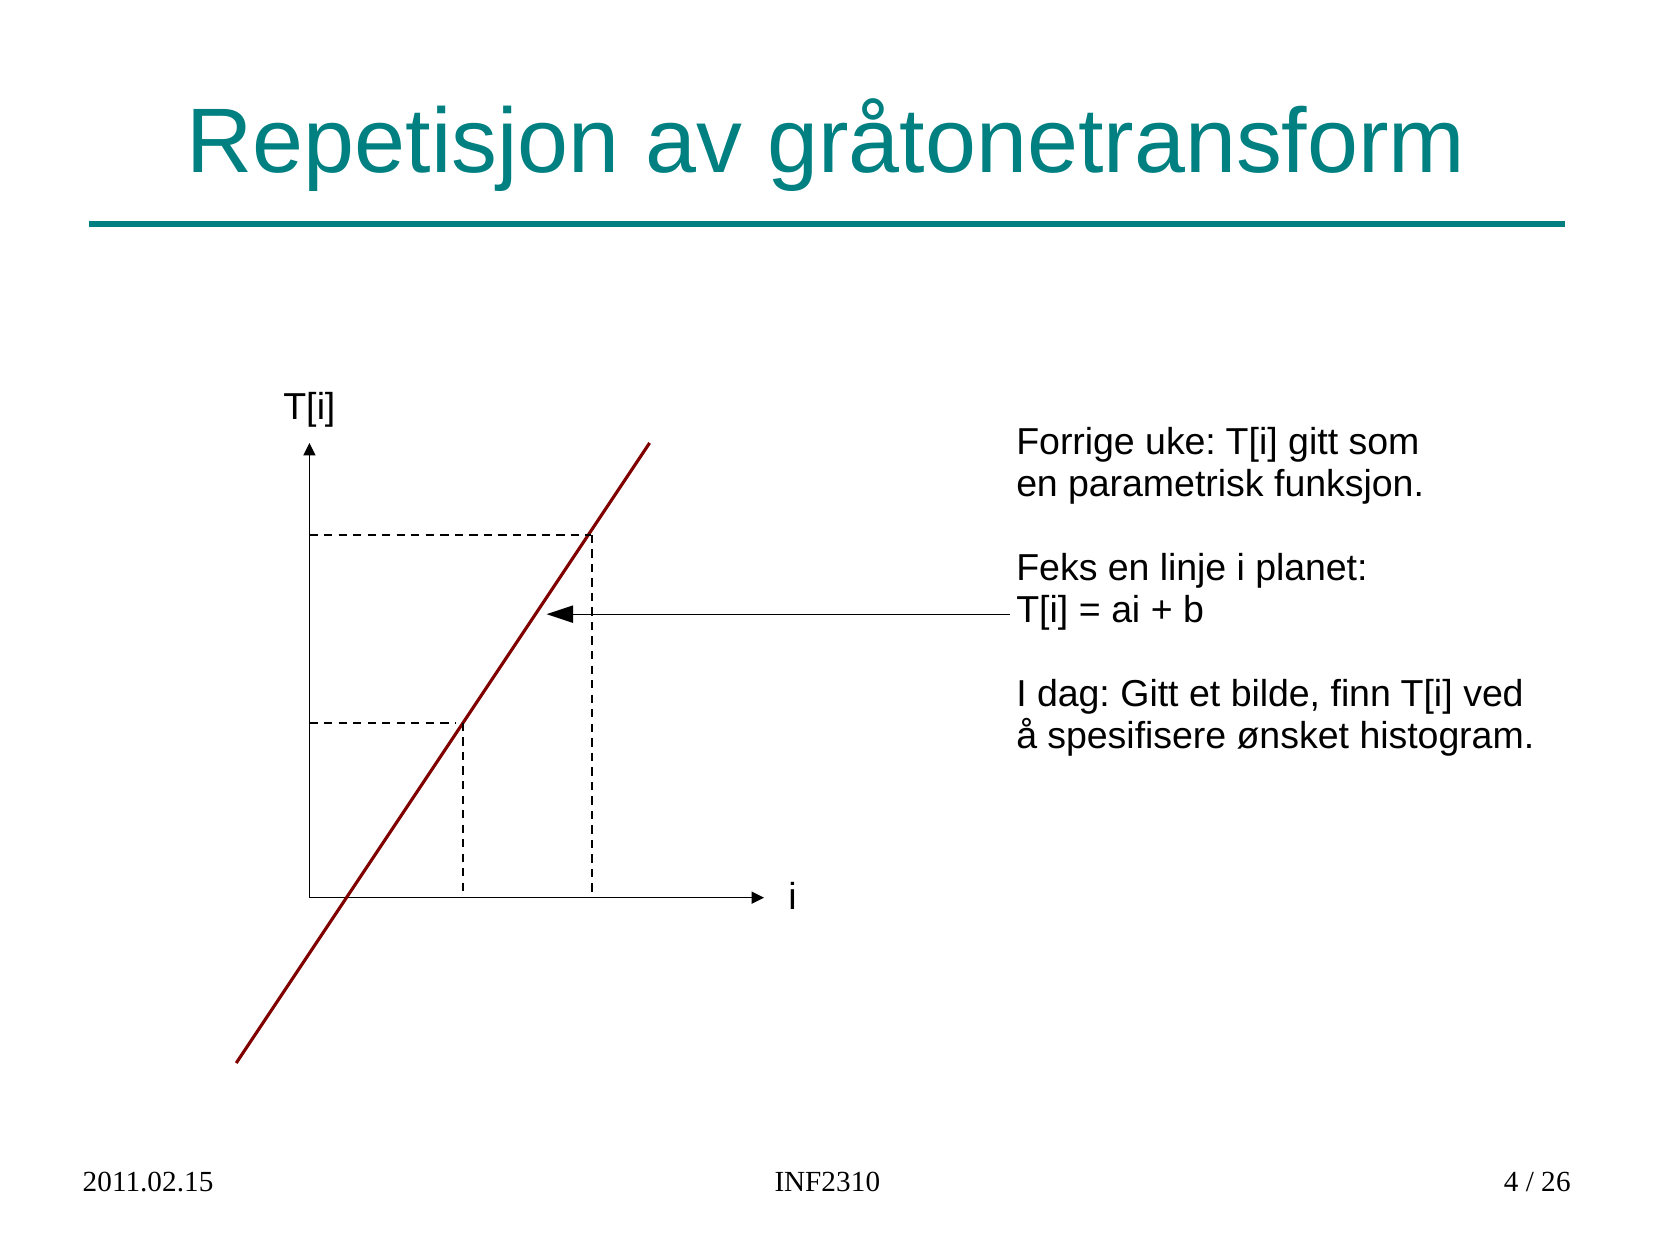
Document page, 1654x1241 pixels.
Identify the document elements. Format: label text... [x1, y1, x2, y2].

text_box Forrige uke: T[i] gitt som en parametrisk funksjon. Feks en linje i planet: T[i] = ai + b I dag: Gitt et bilde, finn T[i] ved å spesifisere ønsket histogram. [1001, 413, 1550, 765]
text_box T[i] [268, 377, 351, 435]
title Repetisjon av gråtonetransform [82, 37, 1571, 245]
text_box i [773, 868, 812, 925]
